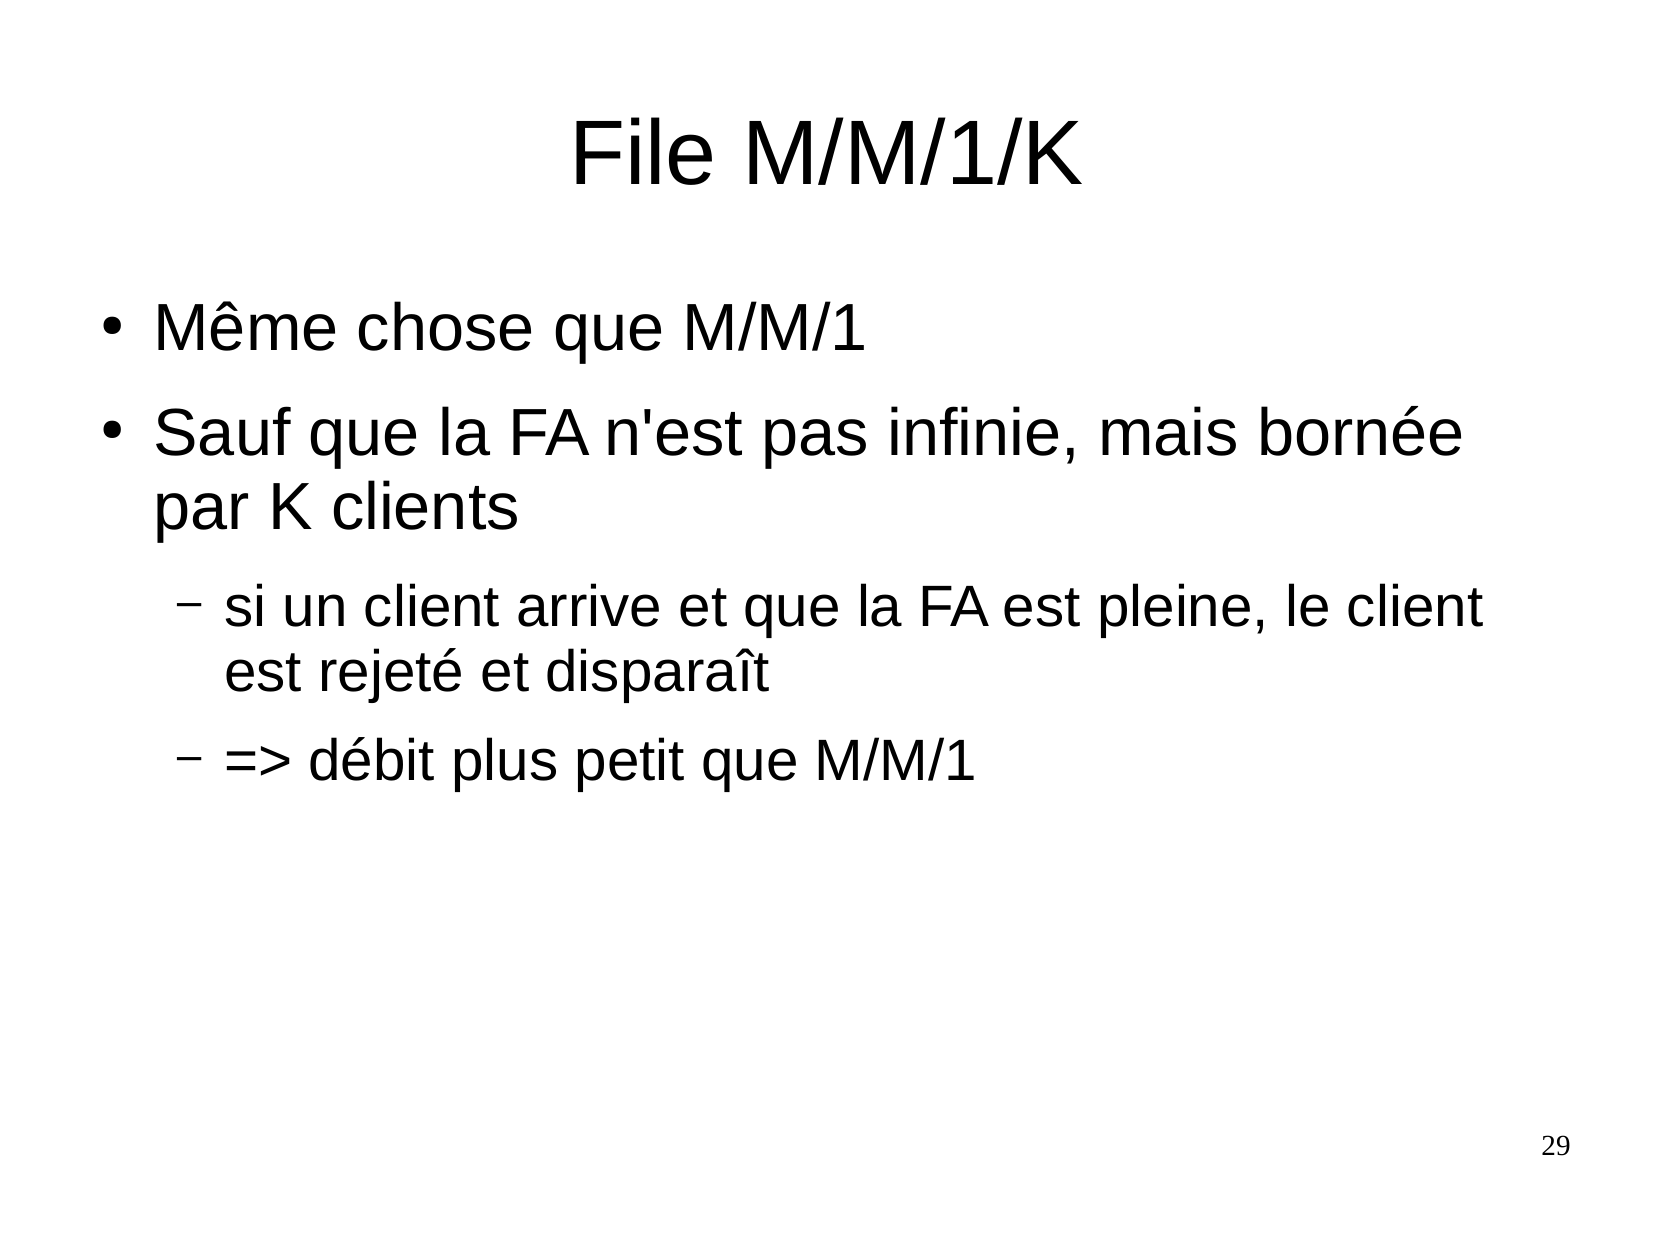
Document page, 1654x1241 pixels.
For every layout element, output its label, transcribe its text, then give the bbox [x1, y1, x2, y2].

title File M/M/1/K [82, 56, 1571, 250]
list Même chose que M/M/1 Sauf que la FA n'est pas infinie, mais bornée par K clients si un client arrive et que la FA est pleine, le client est rejeté et disparaît => débit plus petit que M/M/1 [82, 290, 1571, 1094]
